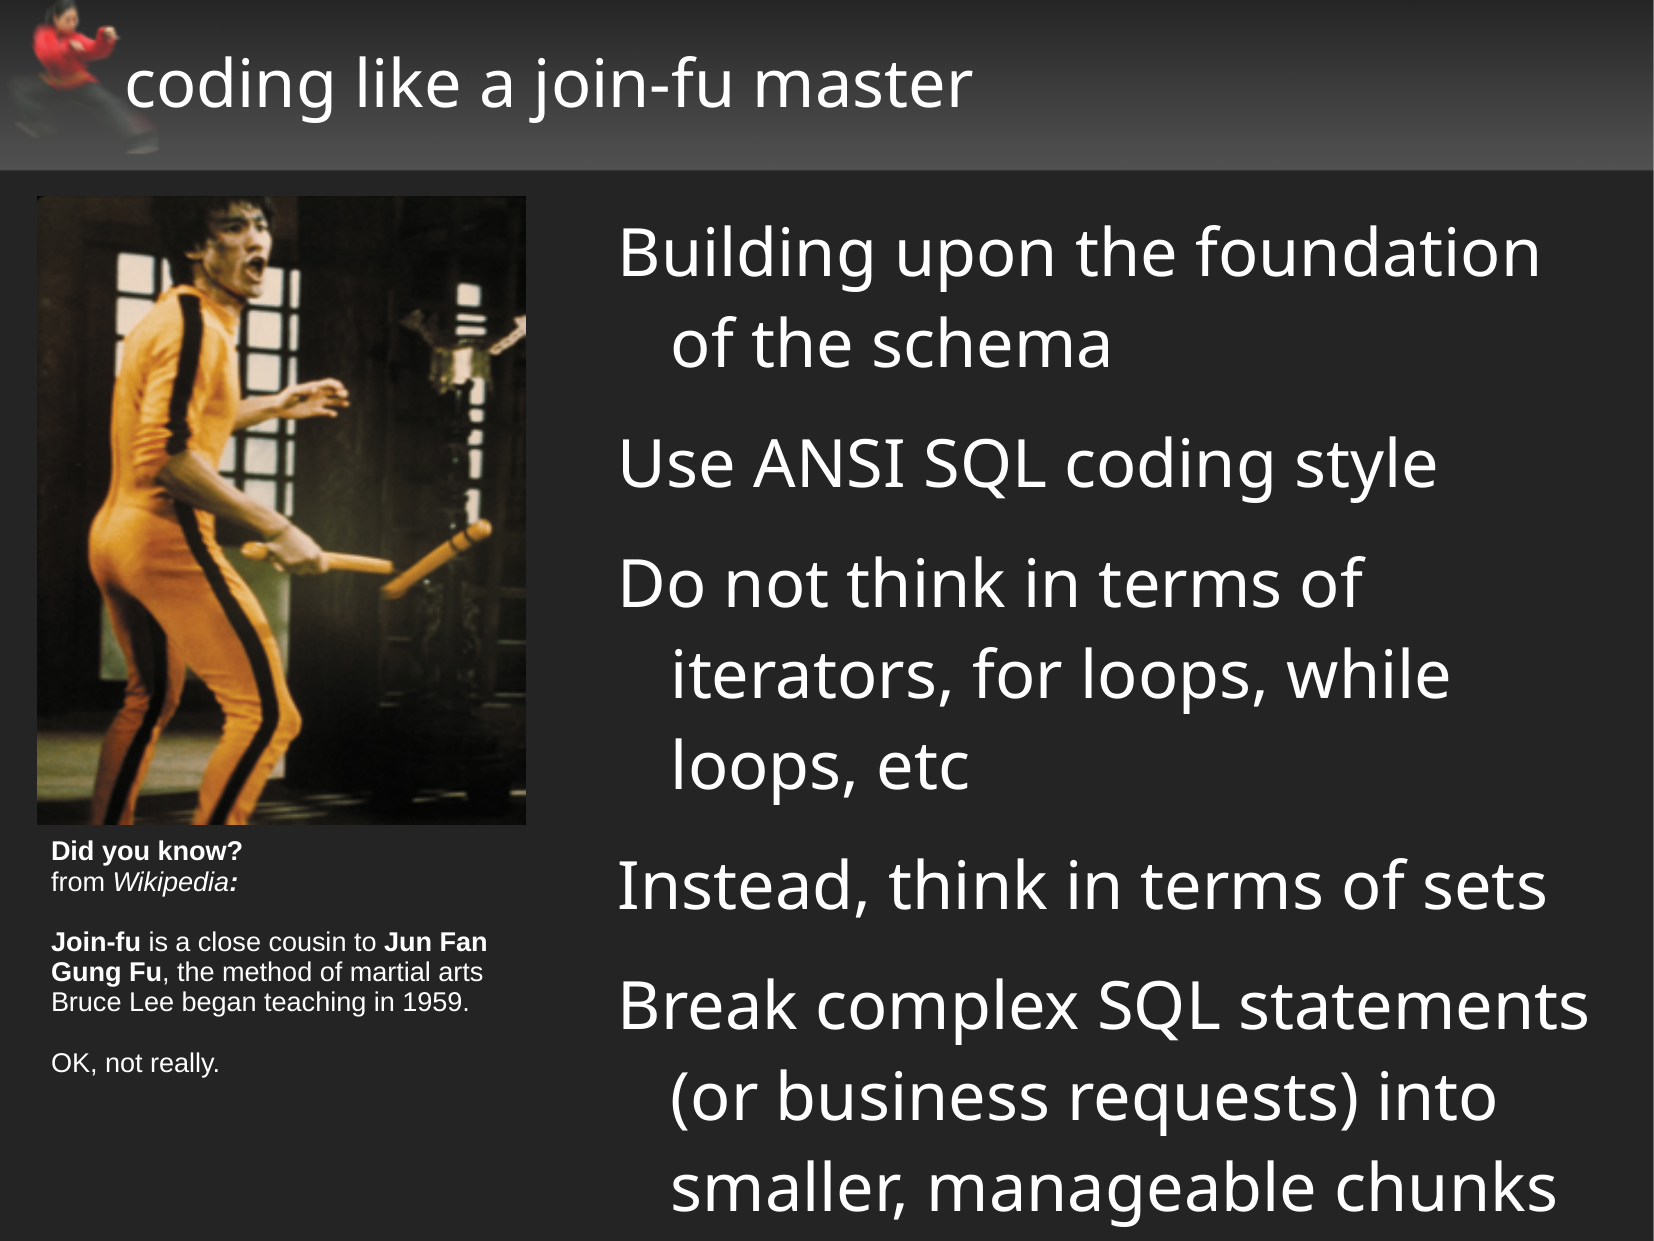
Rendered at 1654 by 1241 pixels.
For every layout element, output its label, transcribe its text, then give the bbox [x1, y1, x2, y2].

text_box Did you know? from Wikipedia: Join-fu is a close cousin to Jun Fan Gung Fu, the method of martial arts Bruce Lee began teaching in 1959. OK, not really. [36, 828, 562, 1086]
picture [0, 0, 1654, 1241]
list Building upon the foundation of the schema Use ANSI SQL coding style Do not think in terms of iterators, for loops, while loops, etc Instead, think in terms of sets Break complex SQL statements (or business requests) into smaller, manageable chunks [600, 205, 1613, 1099]
title coding like a join-fu master [124, 39, 1625, 125]
